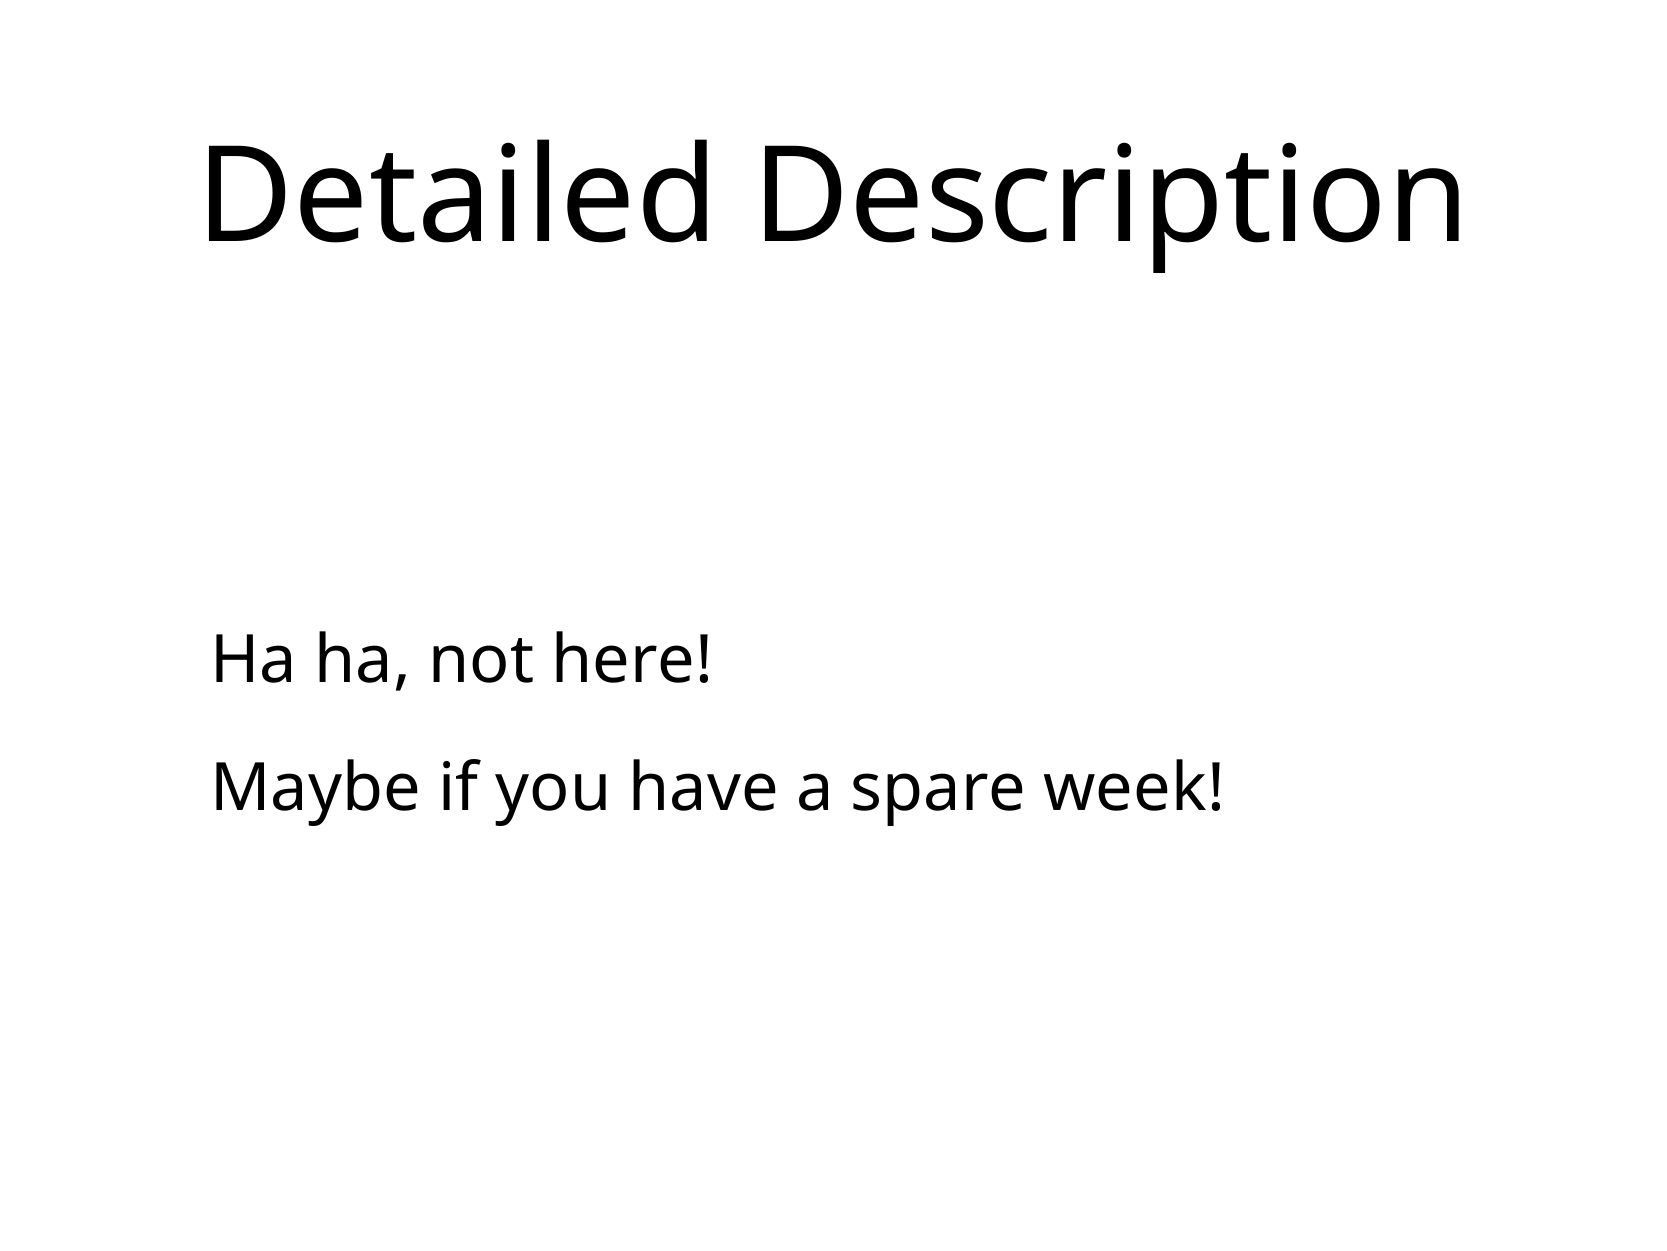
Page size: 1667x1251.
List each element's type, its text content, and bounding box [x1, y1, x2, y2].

list Ha ha, not here! Maybe if you have a spare week! [162, 354, 1505, 1088]
title Detailed Description [162, 33, 1505, 346]
